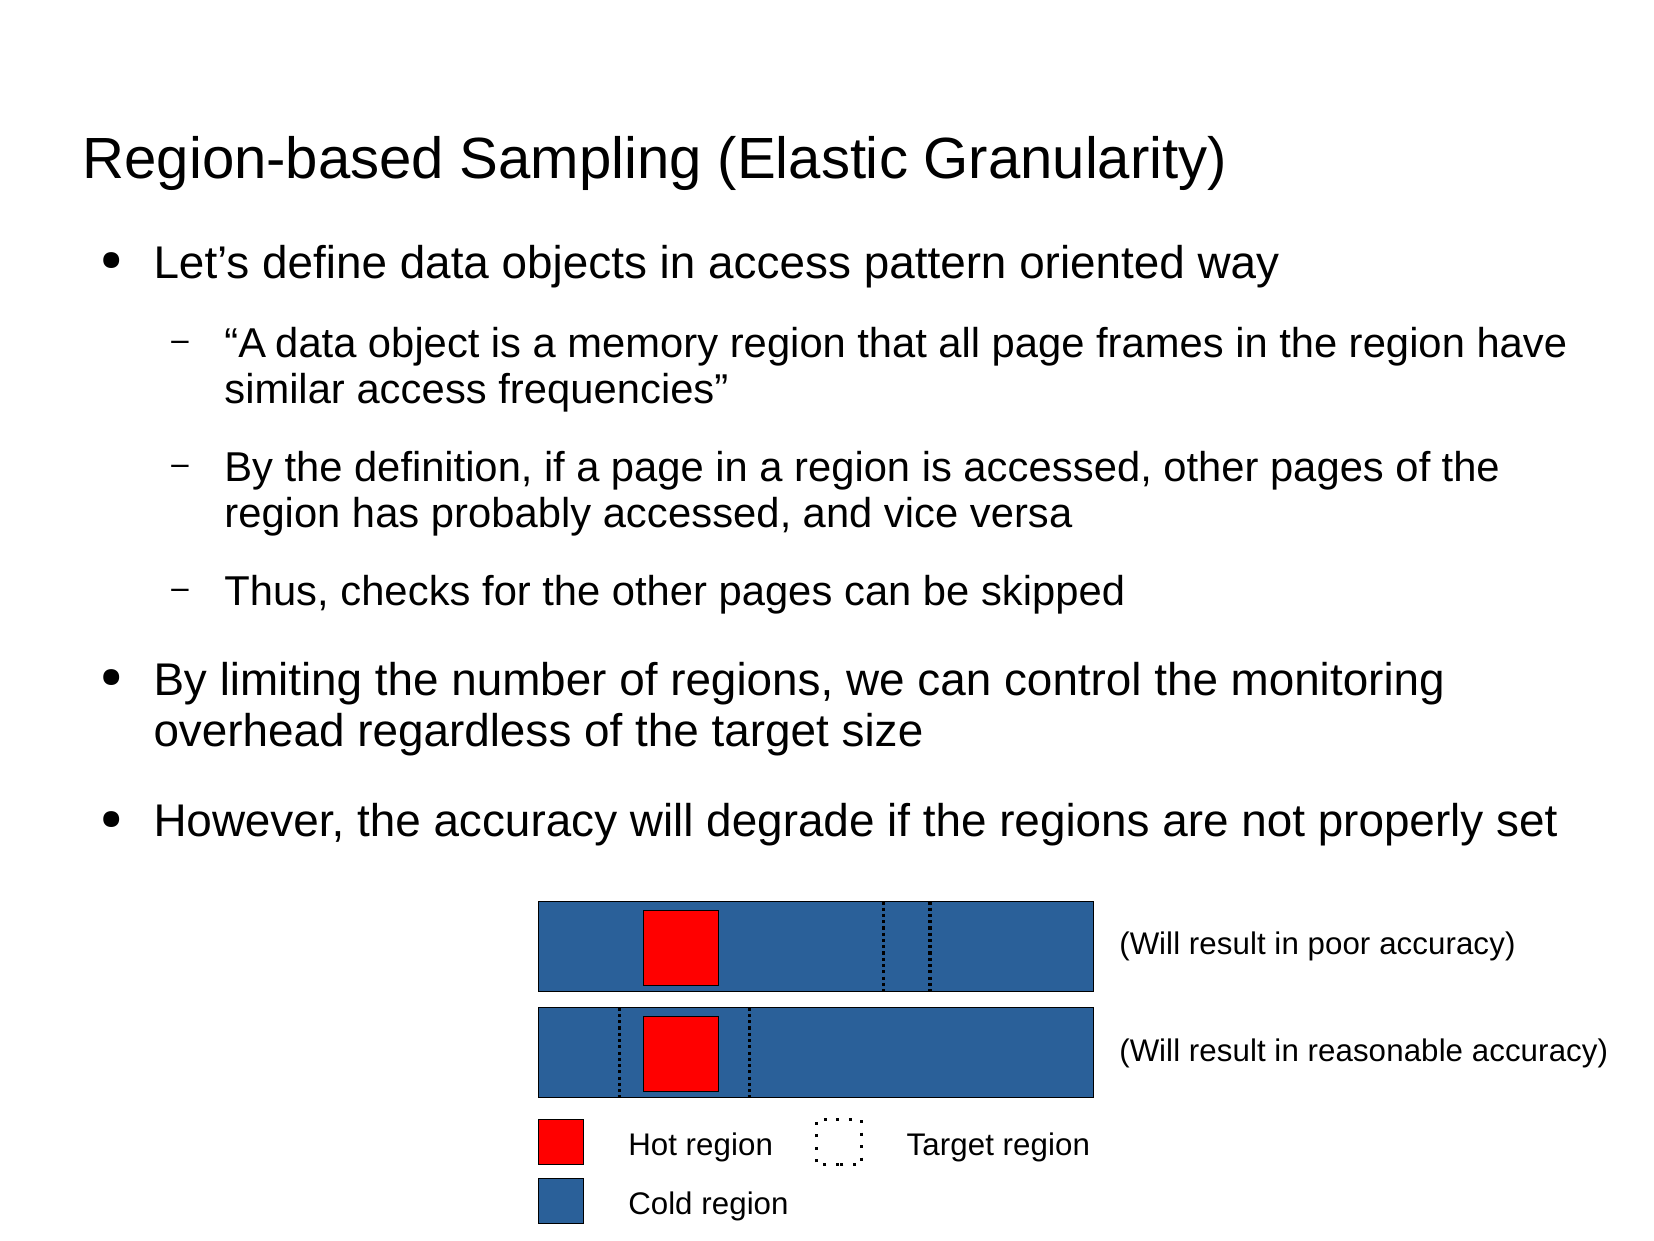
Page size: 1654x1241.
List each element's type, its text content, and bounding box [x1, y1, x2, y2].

text_box [538, 1007, 1094, 1098]
title Region-based Sampling (Elastic Granularity) [82, 108, 1571, 210]
text_box Cold region [613, 1178, 839, 1241]
text_box (Will result in reasonable accuracy) [1104, 1025, 1636, 1110]
list Let’s define data objects in access pattern oriented way “A data object is a memory region that all page frames in the region have similar access frequencies” By the definition, if a page in a region is accessed, other pages of the region has probably accessed, and vice versa Thus, checks for the other pages can be skipped By limiting the number of regions, we can control the monitoring overhead regardless of the target size However, the accuracy will degrade if the regions are not properly set [82, 236, 1571, 1111]
text_box [538, 1178, 584, 1224]
text_box Target region [891, 1120, 1117, 1198]
text_box Hot region [613, 1119, 809, 1170]
text_box (Will result in poor accuracy) [1104, 919, 1591, 981]
text_box [538, 1119, 584, 1165]
text_box [538, 901, 1094, 992]
text_box [816, 1119, 862, 1165]
